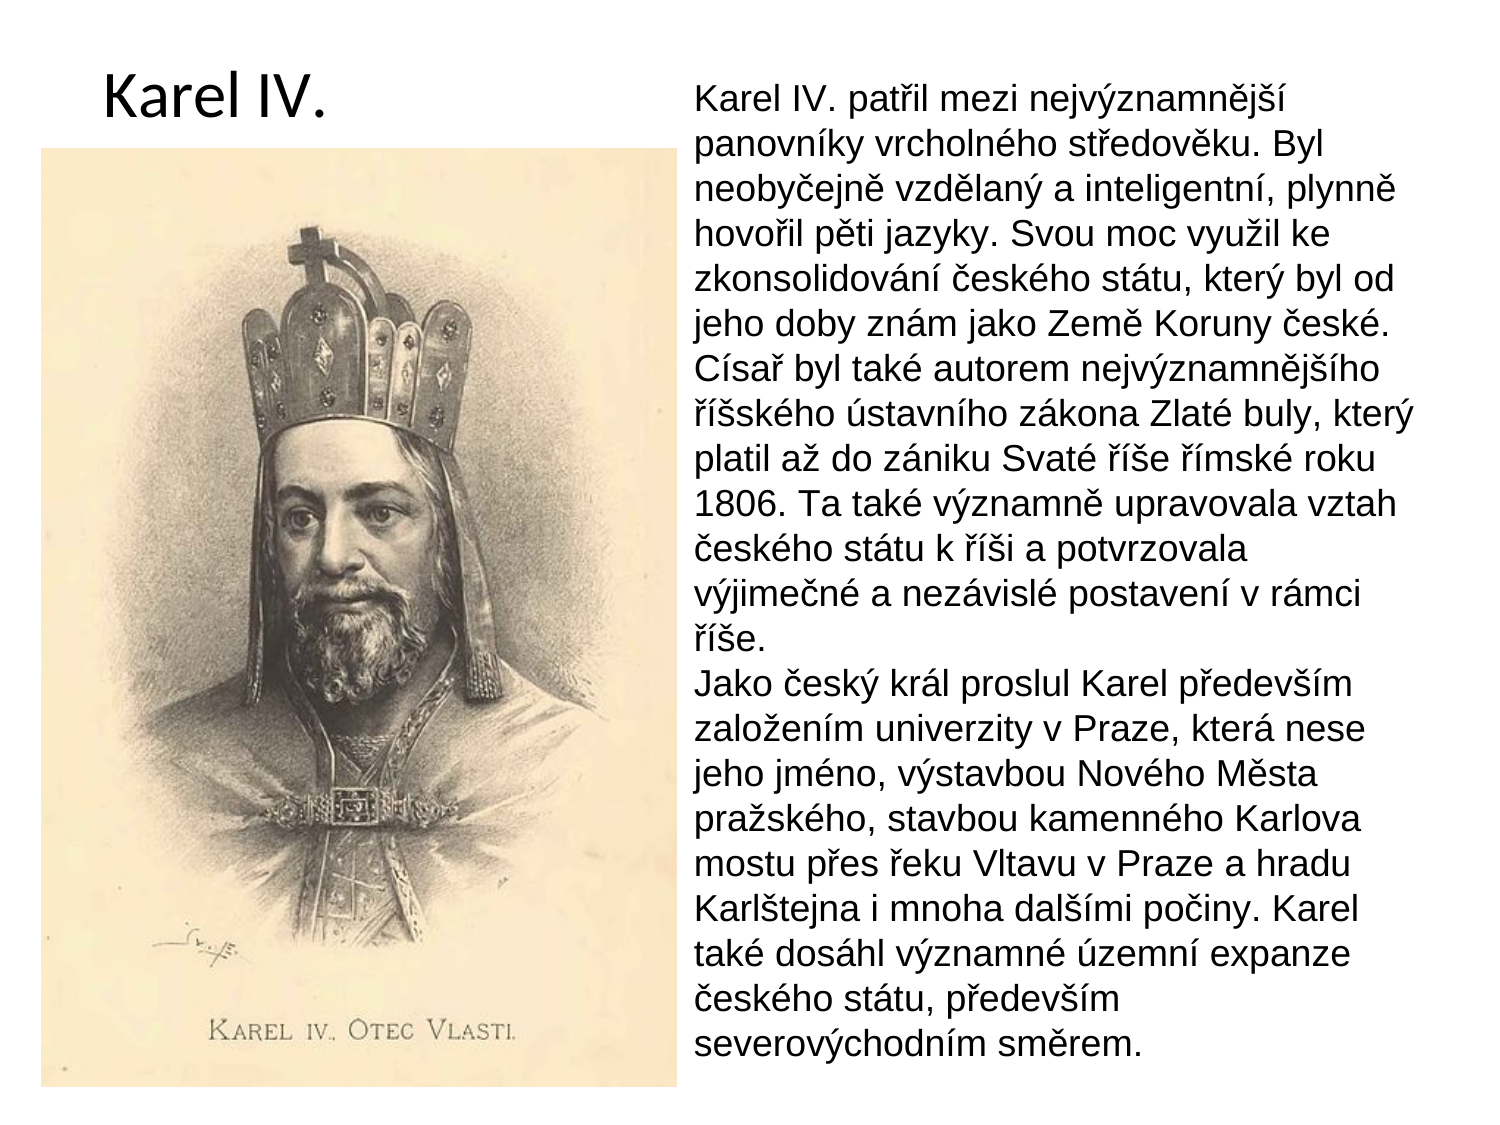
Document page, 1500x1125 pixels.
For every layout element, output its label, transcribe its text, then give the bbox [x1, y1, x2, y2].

text_box Karel IV. patřil mezi nejvýznamnější panovníky vrcholného středověku. Byl neobyčejně vzdělaný a inteligentní, plynně hovořil pěti jazyky. Svou moc využil ke zkonsolidování českého státu, který byl od jeho doby znám jako Země Koruny české. Císař byl také autorem nejvýznamnějšího říšského ústavního zákona Zlaté buly, který platil až do zániku Svaté říše římské roku 1806. Ta také významně upravovala vztah českého státu k říši a potvrzovala výjimečné a nezávislé postavení v rámci říše. Jako český král proslul Karel především založením univerzity v Praze, která nese jeho jméno, výstavbou Nového Města pražského, stavbou kamenného Karlova mostu přes řeku Vltavu v Praze a hradu Karlštejna i mnoha dalšími počiny. Karel také dosáhl významné územní expanze českého státu, především severovýchodním směrem. [679, 66, 1430, 1072]
picture [41, 148, 677, 1087]
text_box Karel IV. [88, 42, 344, 139]
